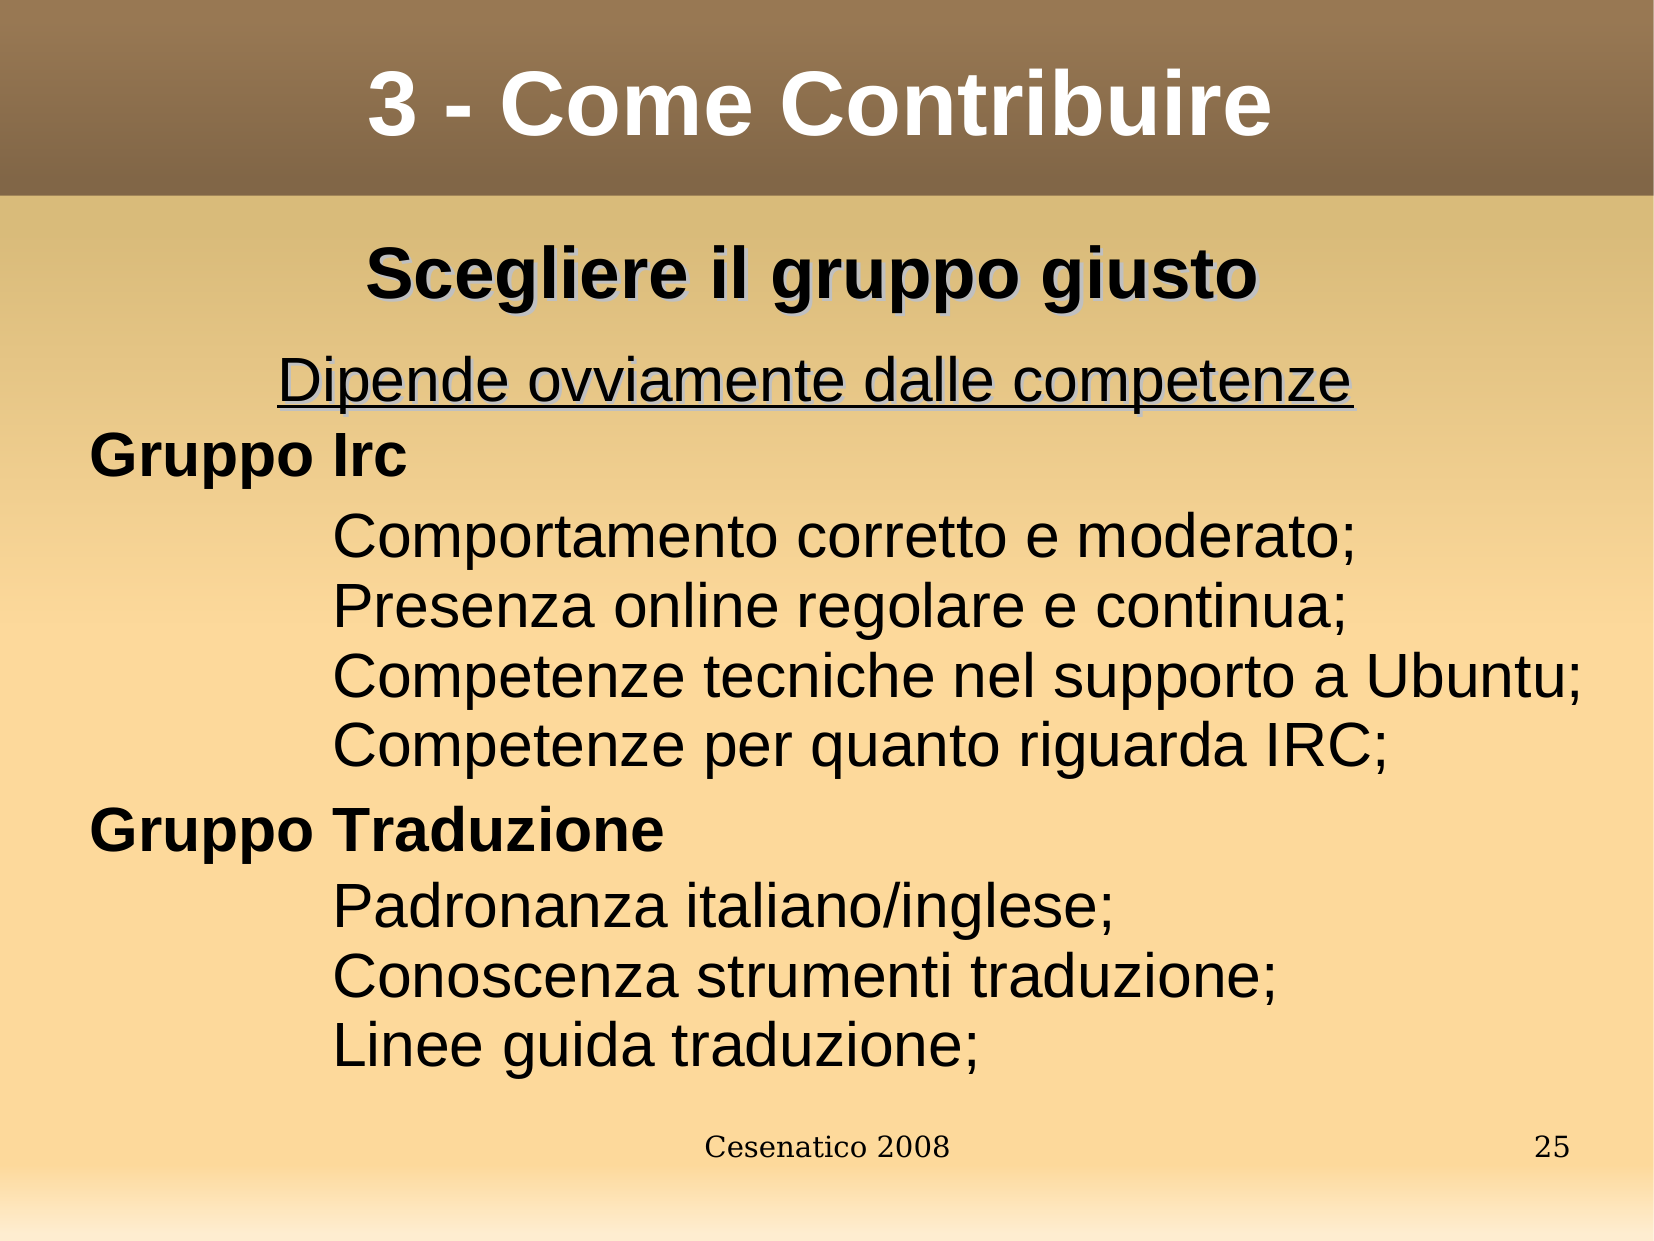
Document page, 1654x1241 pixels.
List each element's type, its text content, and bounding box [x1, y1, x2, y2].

text_box Dipende ovviamente dalle competenze [262, 337, 1370, 423]
text_box Scegliere il gruppo giusto [350, 225, 1276, 322]
picture [0, 0, 1654, 1241]
text_box Gruppo Traduzione [75, 787, 681, 873]
text_box Padronanza italiano/inglese; Conoscenza strumenti traduzione; Linee guida traduzione; [300, 863, 1314, 1088]
text_box Comportamento corretto e moderato; Presenza online regolare e continua; Competenze tecniche nel supporto a Ubuntu; Competenze per quanto riguarda IRC; [300, 493, 1619, 788]
text_box Gruppo Irc [75, 412, 424, 498]
title 3 - Come Contribuire [76, 7, 1565, 200]
